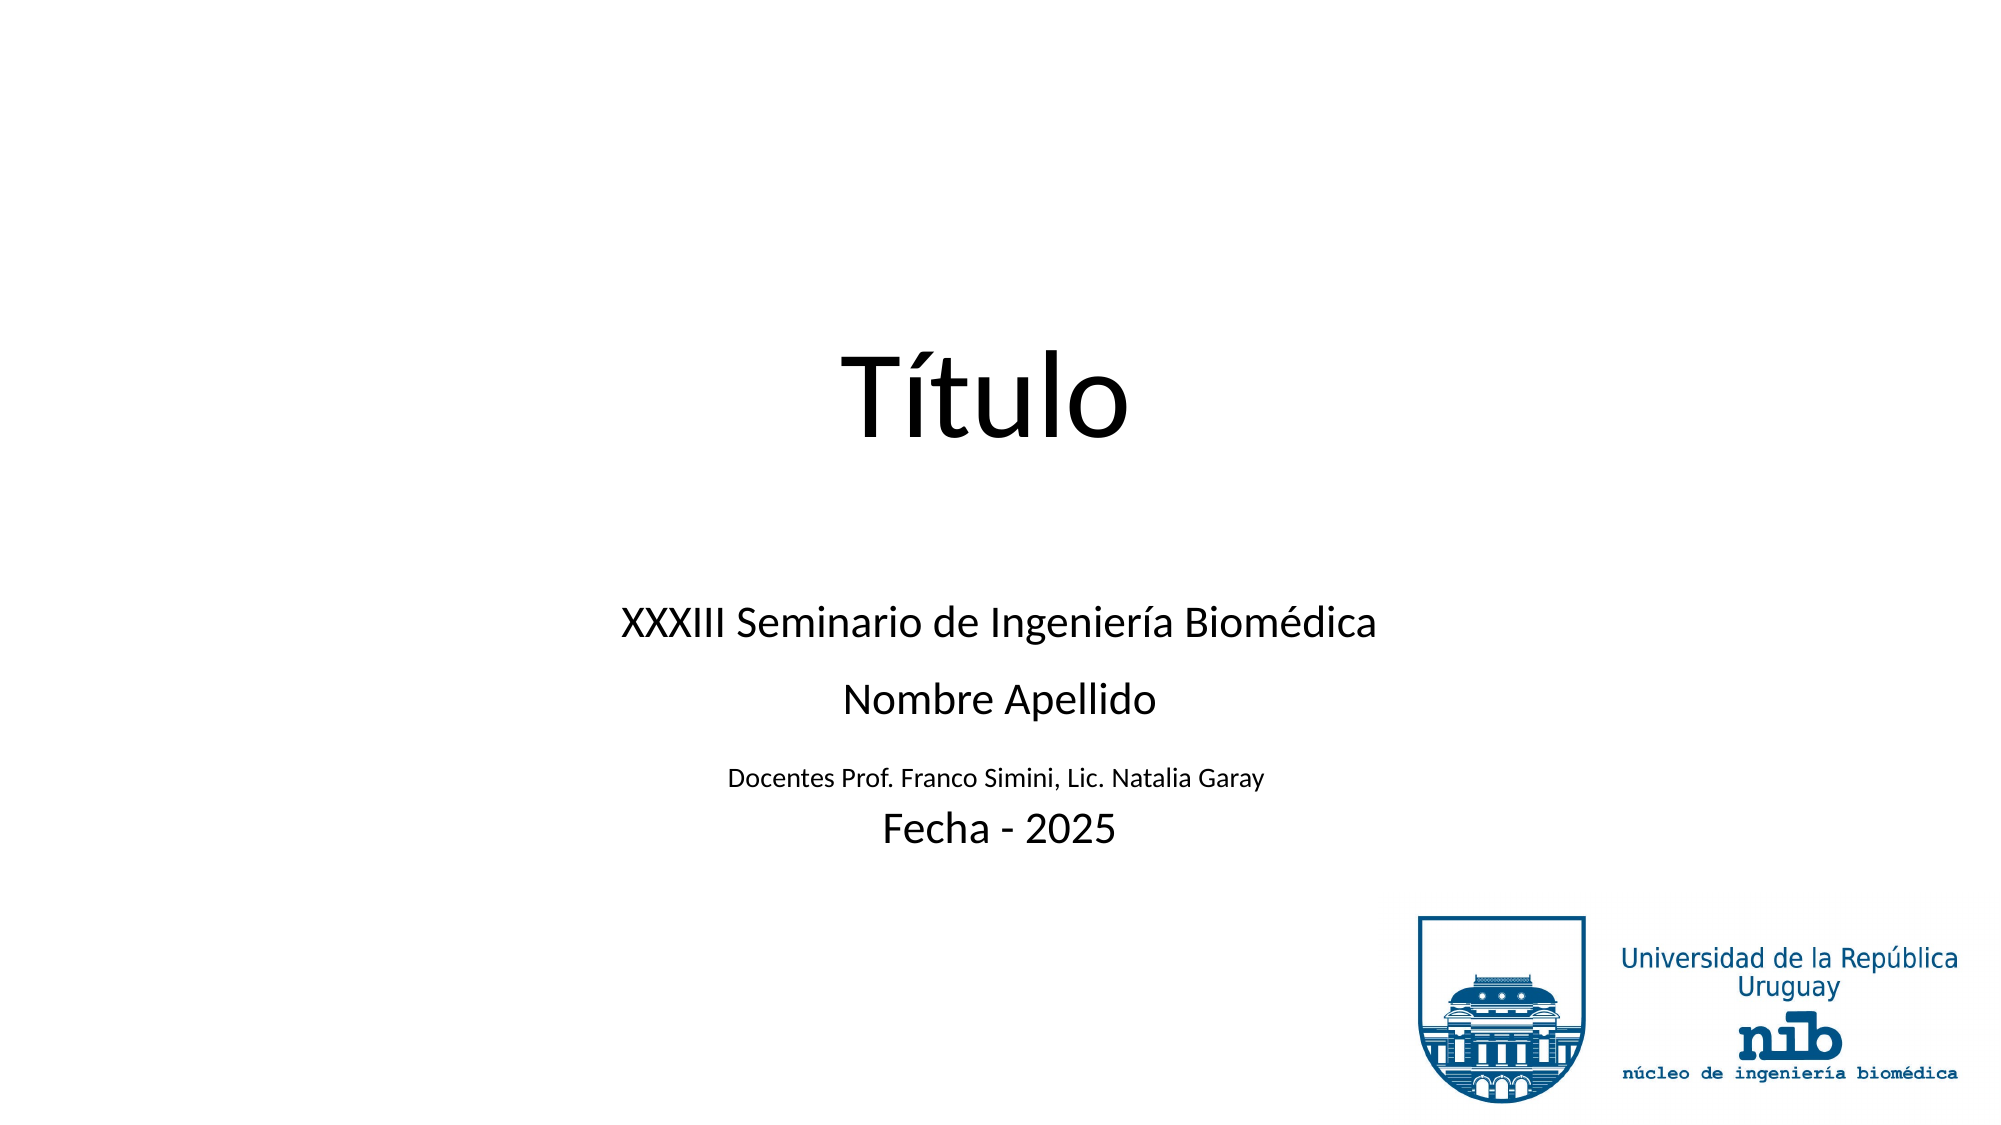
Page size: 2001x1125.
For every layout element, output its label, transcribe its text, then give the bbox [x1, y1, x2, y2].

subtitle XXXIII Seminario de Ingeniería Biomédica Nombre Apellido Docentes Prof. Franco Simini, Lic. Natalia Garay Fecha - 2025 [249, 590, 1750, 863]
picture [1378, 892, 2000, 1125]
title Título [236, 80, 1737, 473]
